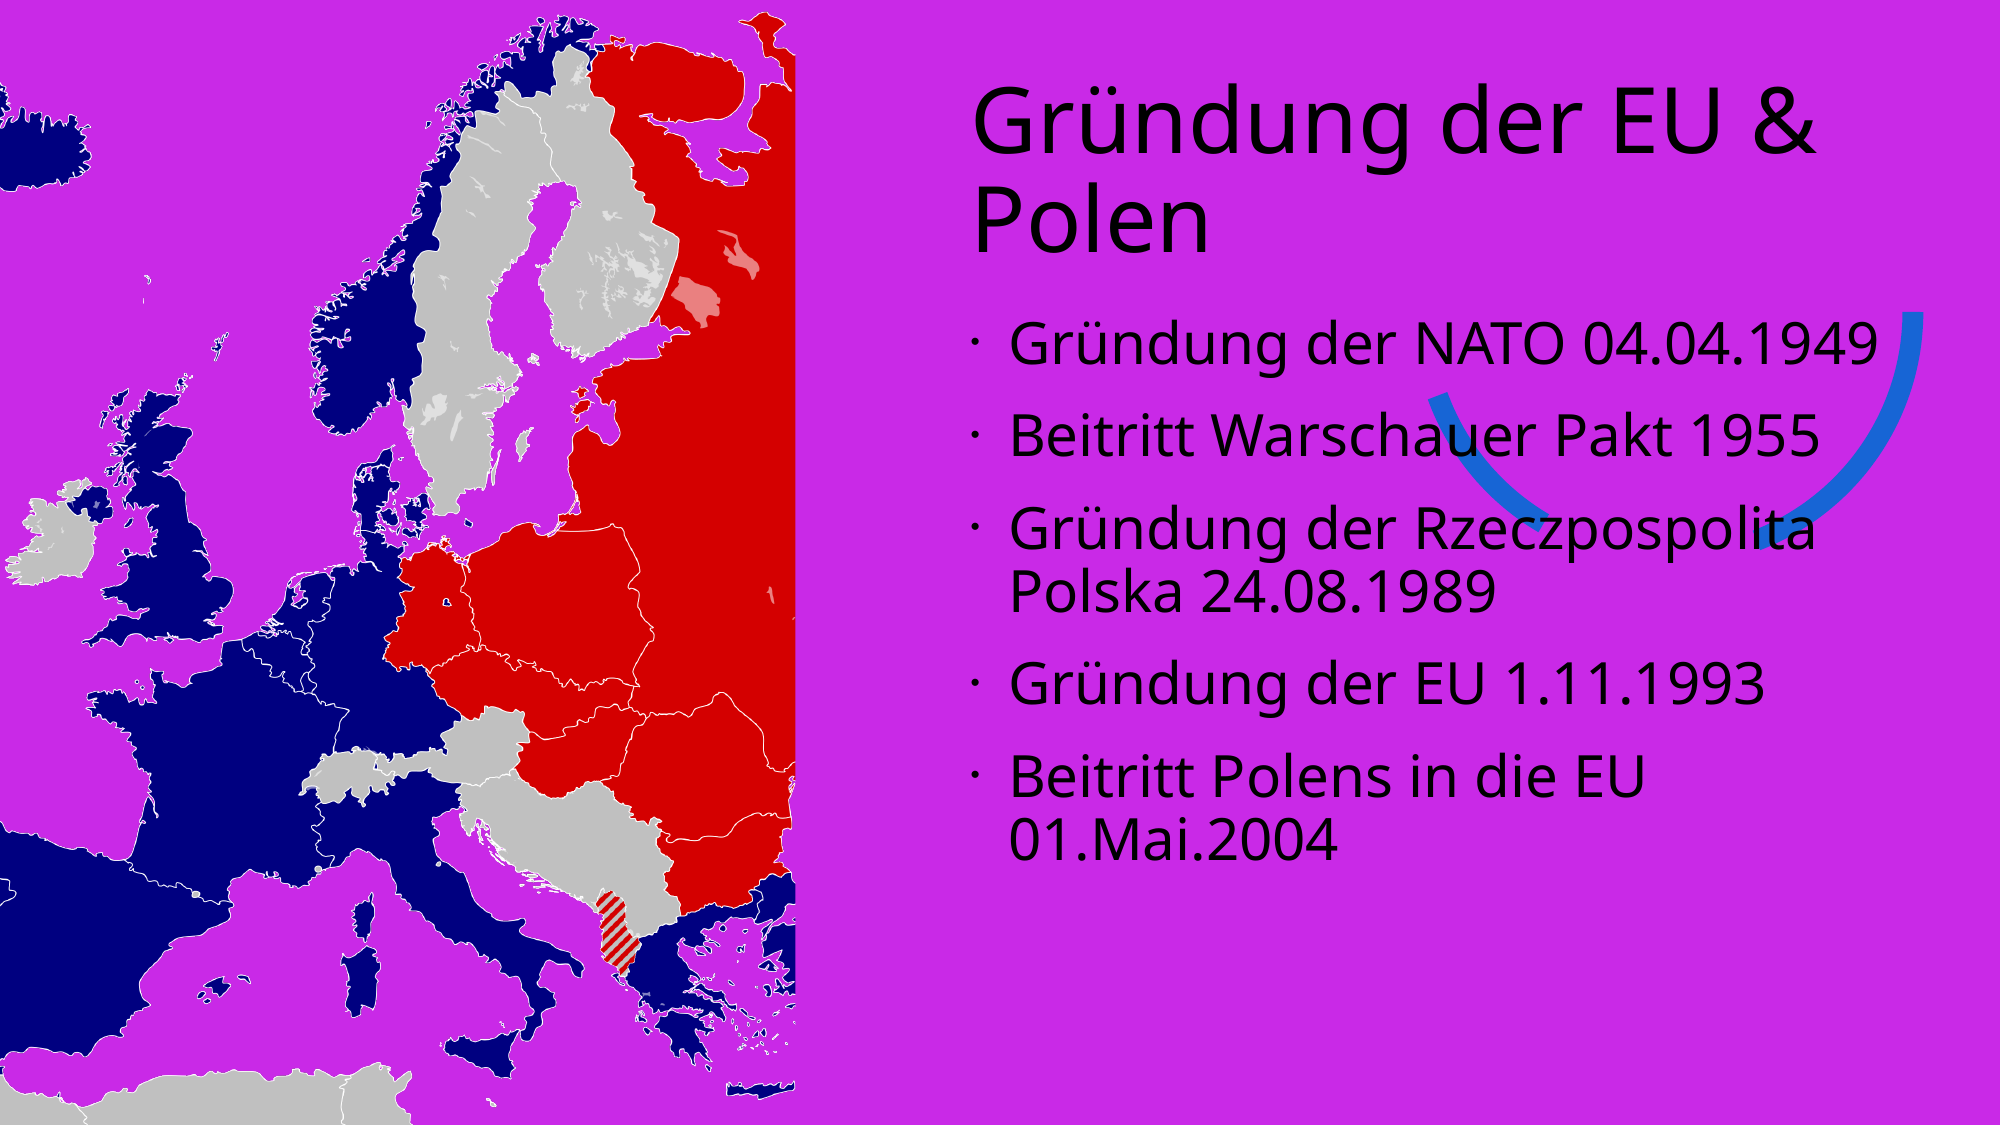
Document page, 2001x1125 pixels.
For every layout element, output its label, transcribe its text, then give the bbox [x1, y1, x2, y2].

text_box [796, 0, 2000, 1125]
title Gründung der EU & Polen [955, 66, 1895, 285]
list Gründung der NATO 04.04.1949 Beitritt Warschauer Pakt 1955 Gründung der Rzeczpospolita Polska 24.08.1989 Gründung der EU 1.11.1993 Beitritt Polens in die EU 01.Mai.2004 [955, 306, 1895, 1021]
picture [0, 0, 796, 1125]
